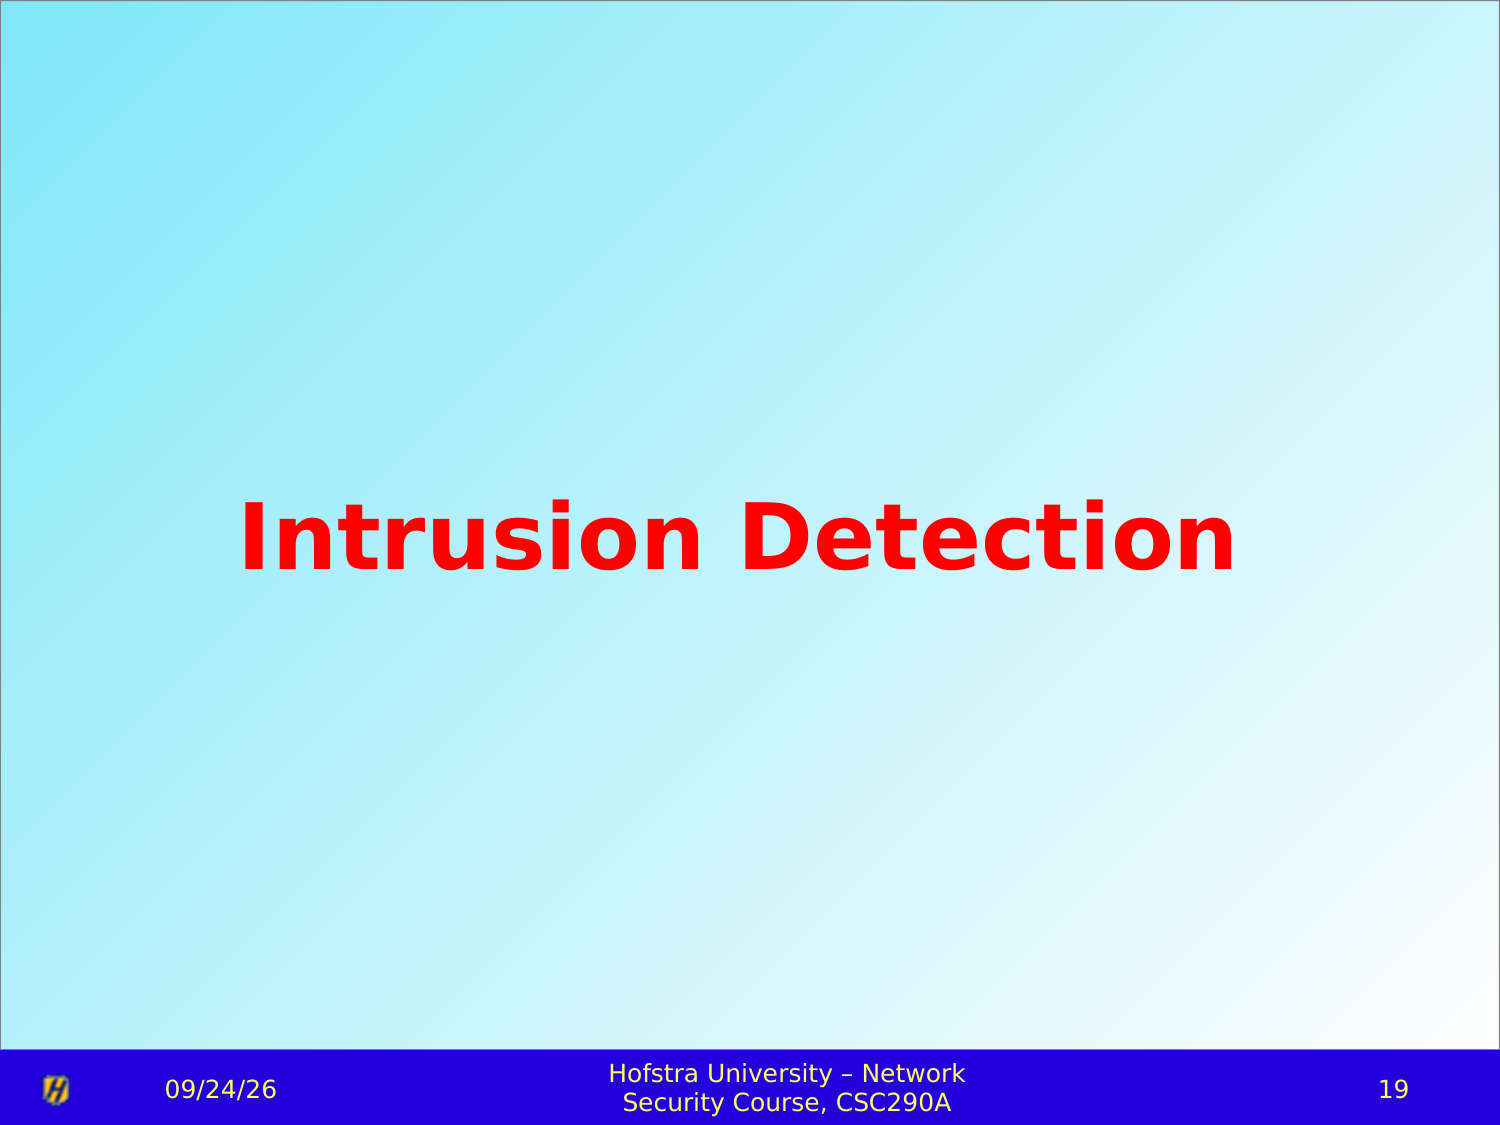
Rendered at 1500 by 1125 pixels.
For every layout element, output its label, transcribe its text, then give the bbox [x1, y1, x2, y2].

title Intrusion Detection [99, 472, 1379, 599]
picture [37, 1072, 76, 1110]
